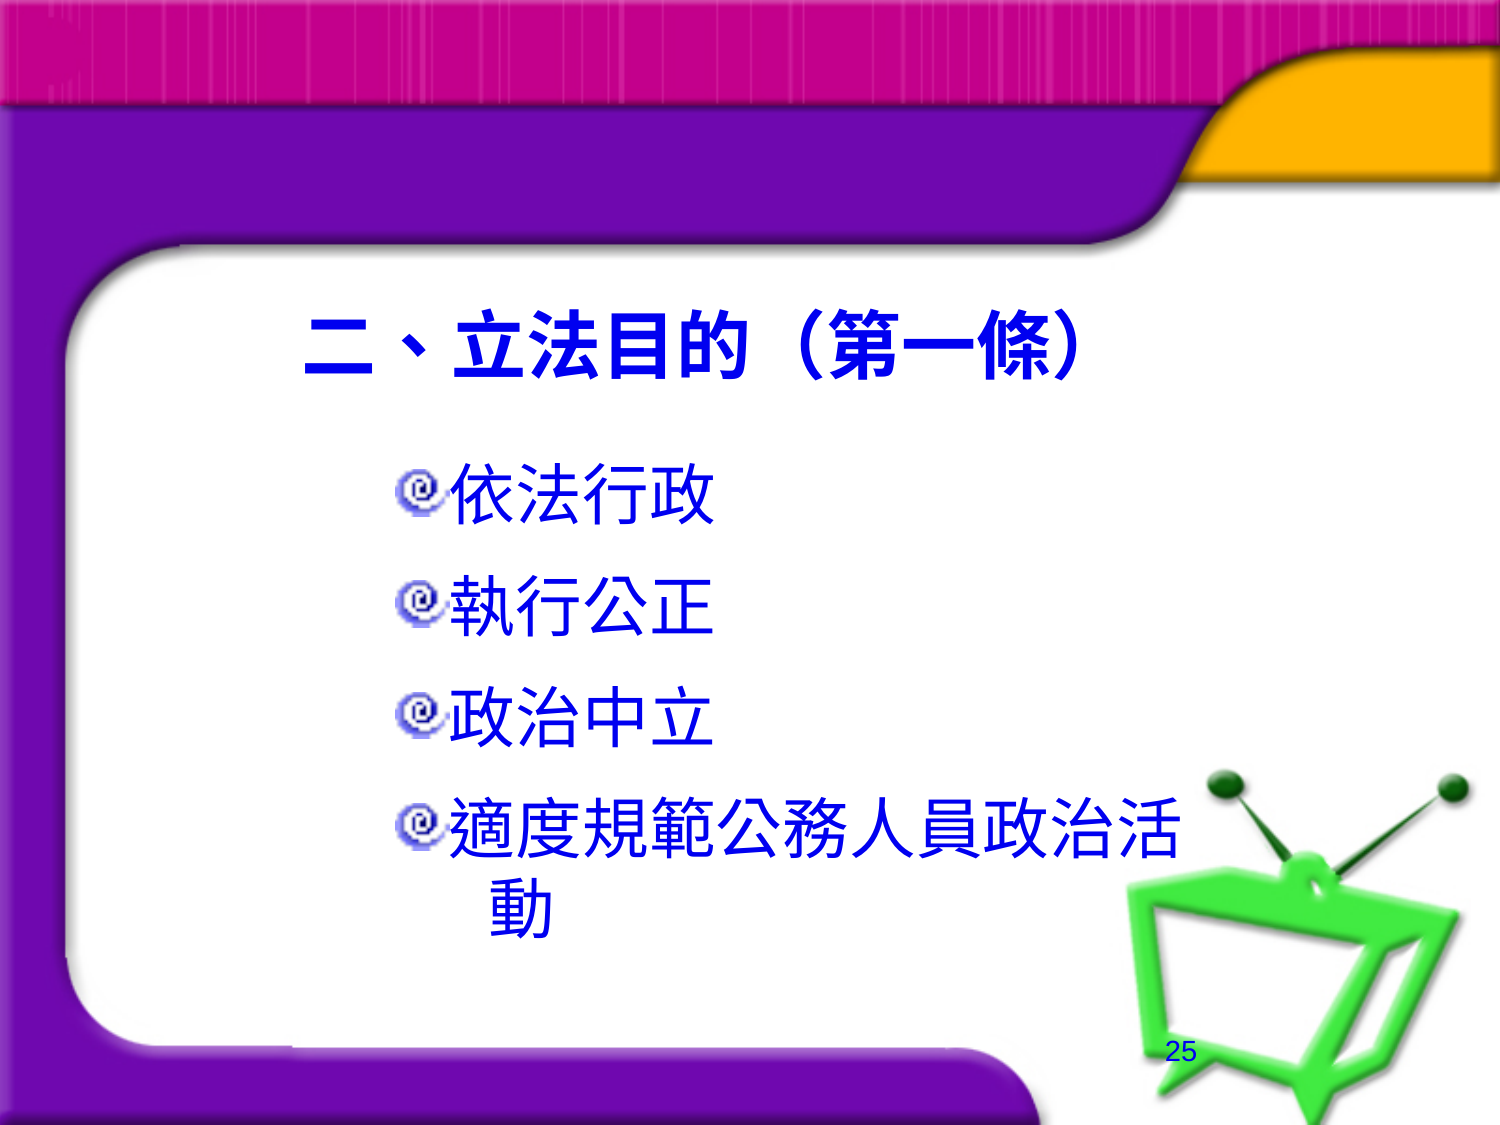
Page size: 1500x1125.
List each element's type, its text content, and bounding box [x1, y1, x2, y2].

list 二、立法目的（第一條） 依法行政 執行公正 政治中立 適度規範公務人員政治活動 [230, 290, 1199, 979]
text_box [1149, 1025, 1463, 1101]
